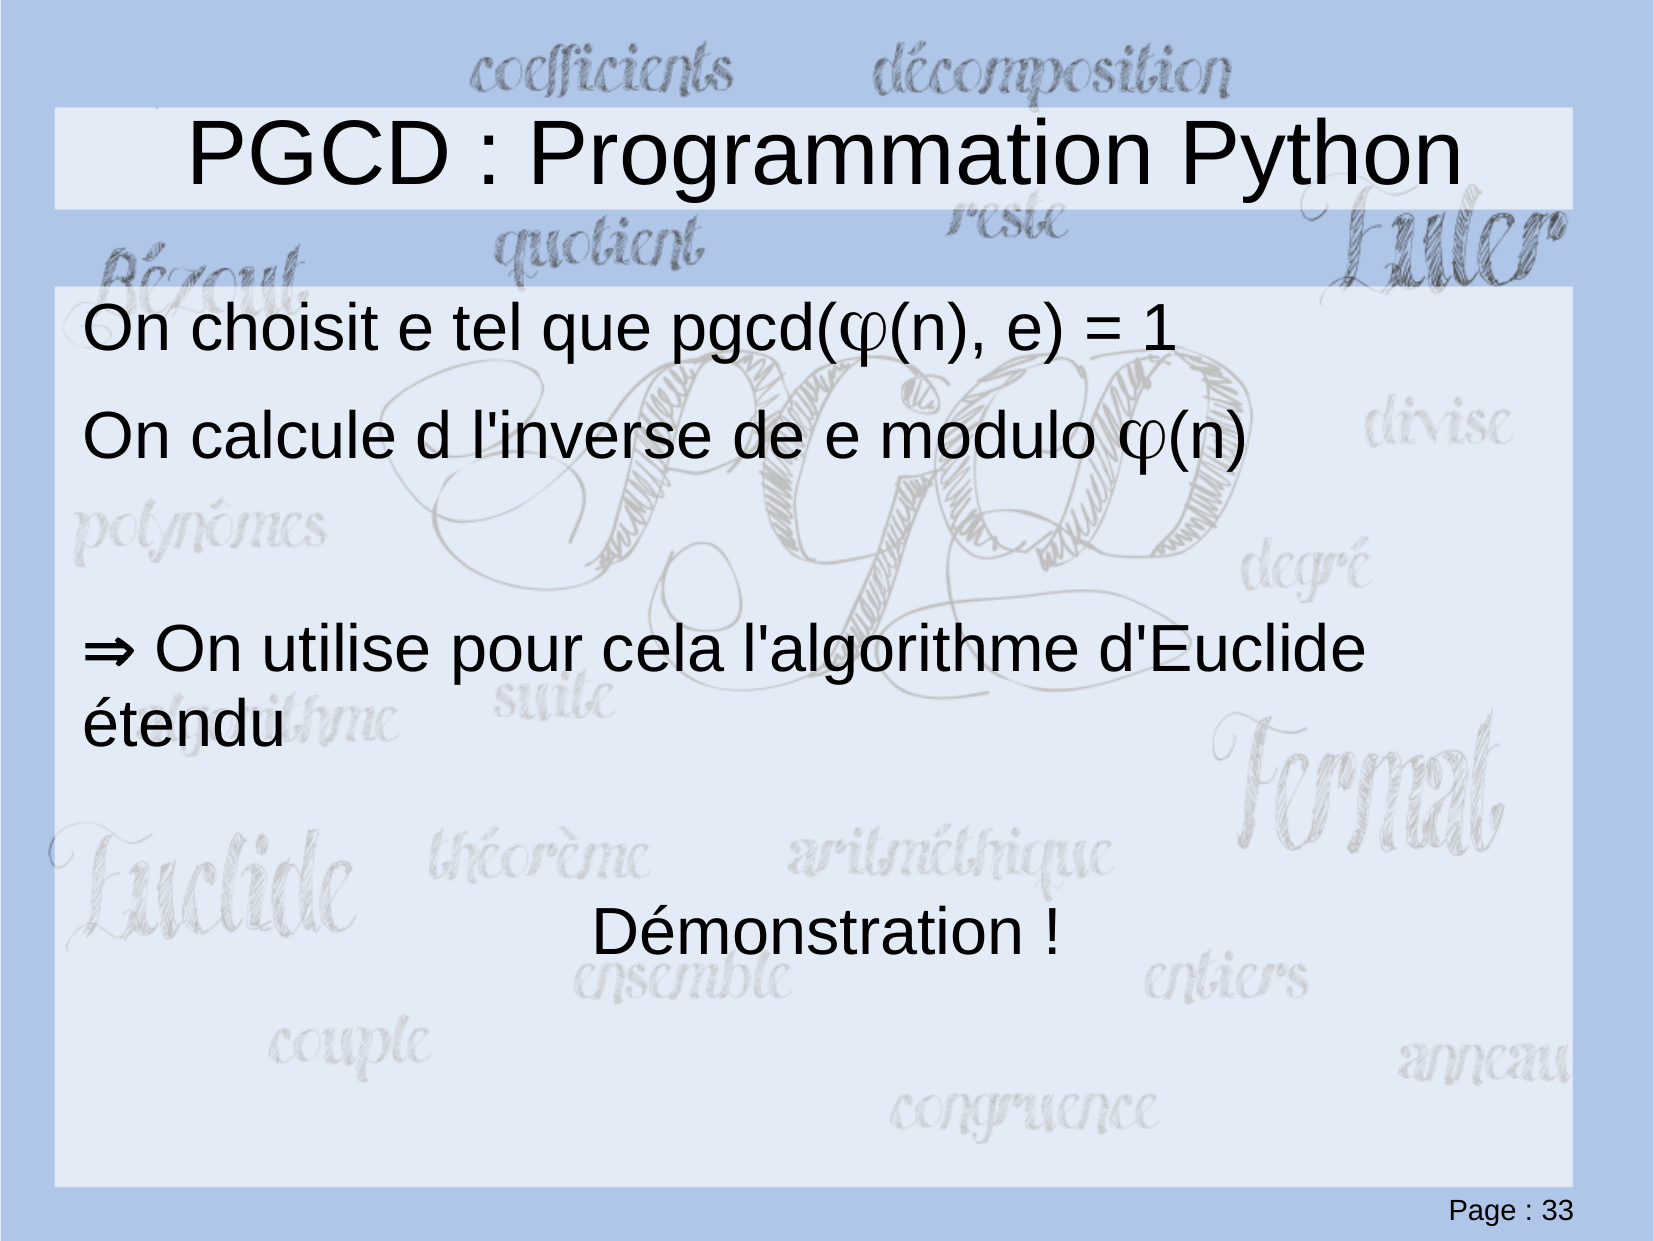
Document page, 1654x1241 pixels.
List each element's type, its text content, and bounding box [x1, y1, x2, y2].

title PGCD : Programmation Python [82, 49, 1571, 257]
list On choisit e tel que pgcd(j(n), e) = 1 On calcule d l'inverse de e modulo j(n) Þ On utilise pour cela l'algorithme d'Euclide étendu Démonstration ! [82, 290, 1571, 1010]
picture [0, 0, 1654, 1241]
